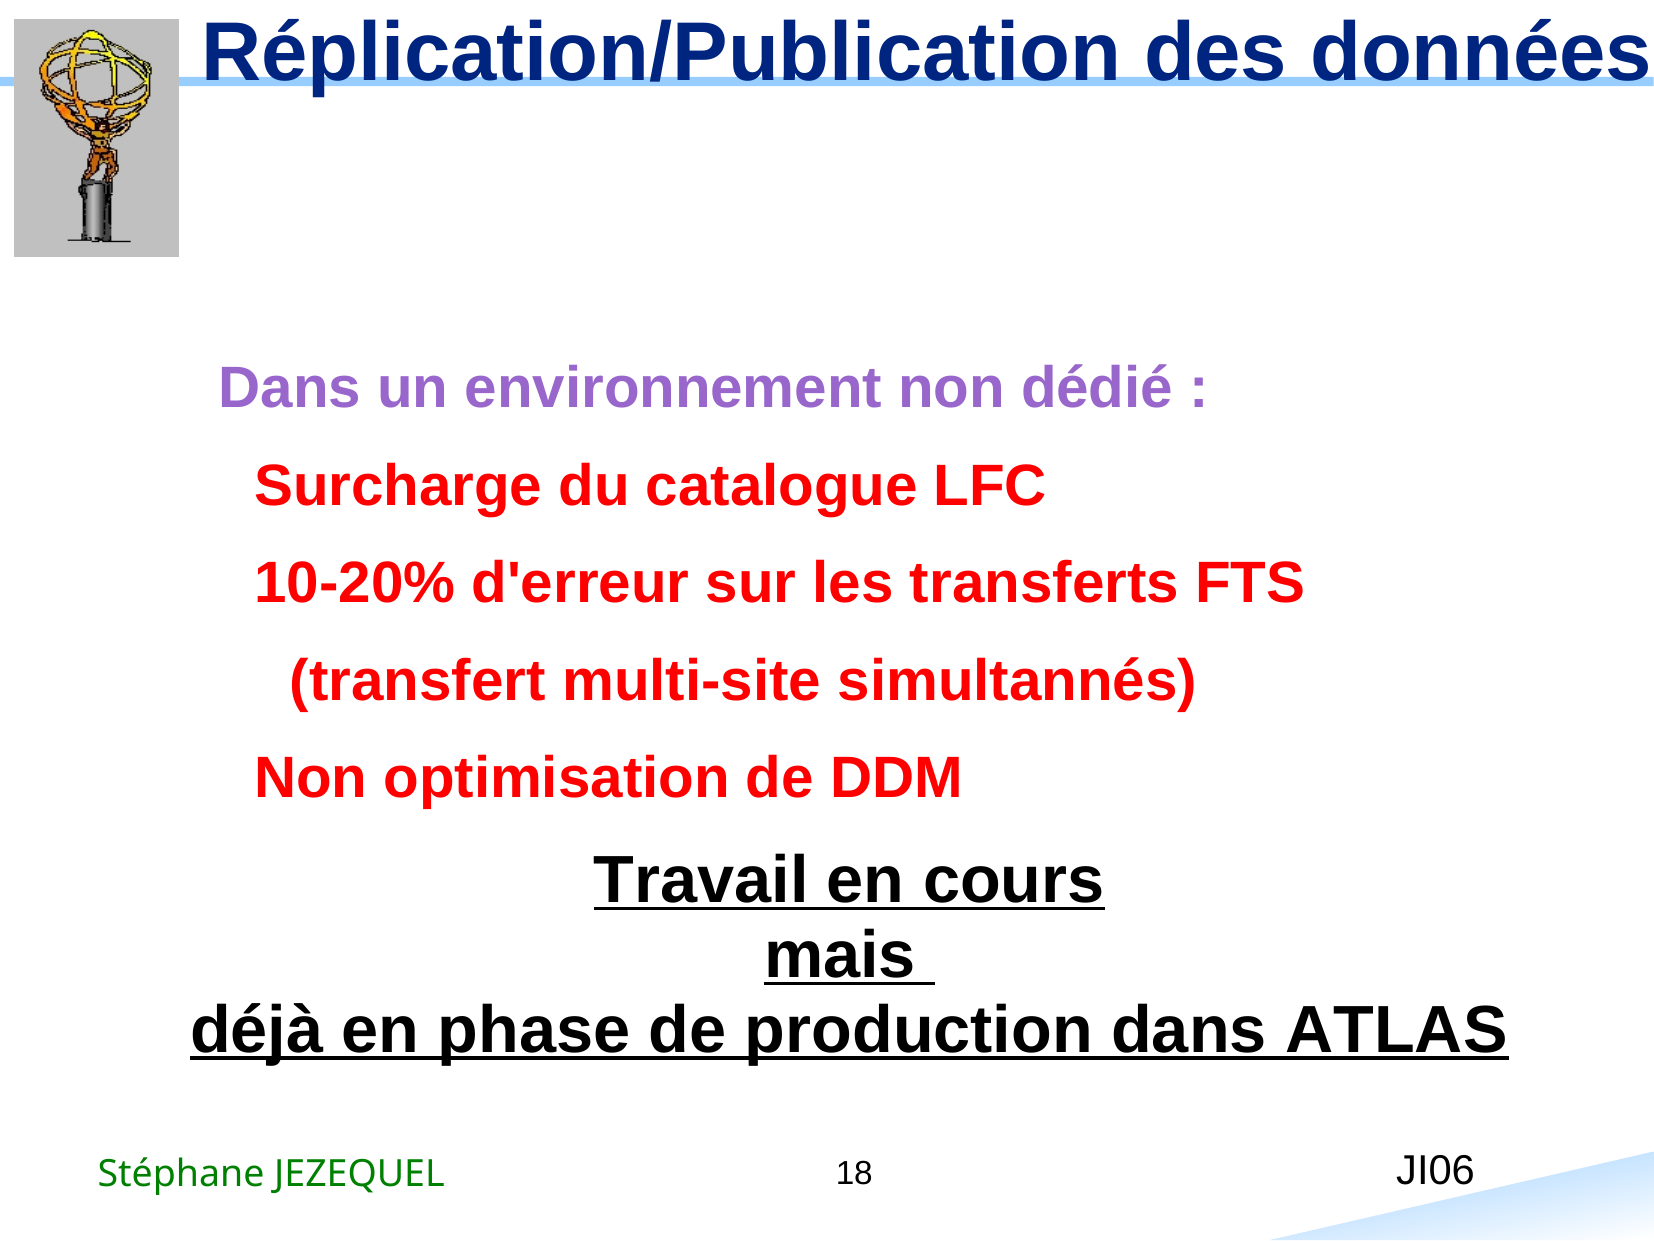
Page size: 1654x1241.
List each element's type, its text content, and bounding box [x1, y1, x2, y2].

title Réplication/Publication des données [85, 0, 1654, 104]
text_box Travail en cours mais déjà en phase de production dans ATLAS [190, 842, 1509, 1067]
picture [14, 19, 179, 257]
text_box Dans un environnement non dédié : Surcharge du catalogue LFC 10-20% d'erreur sur les transferts FTS (transfert multi-site simultannés) Non optimisation de DDM [219, 322, 1454, 789]
